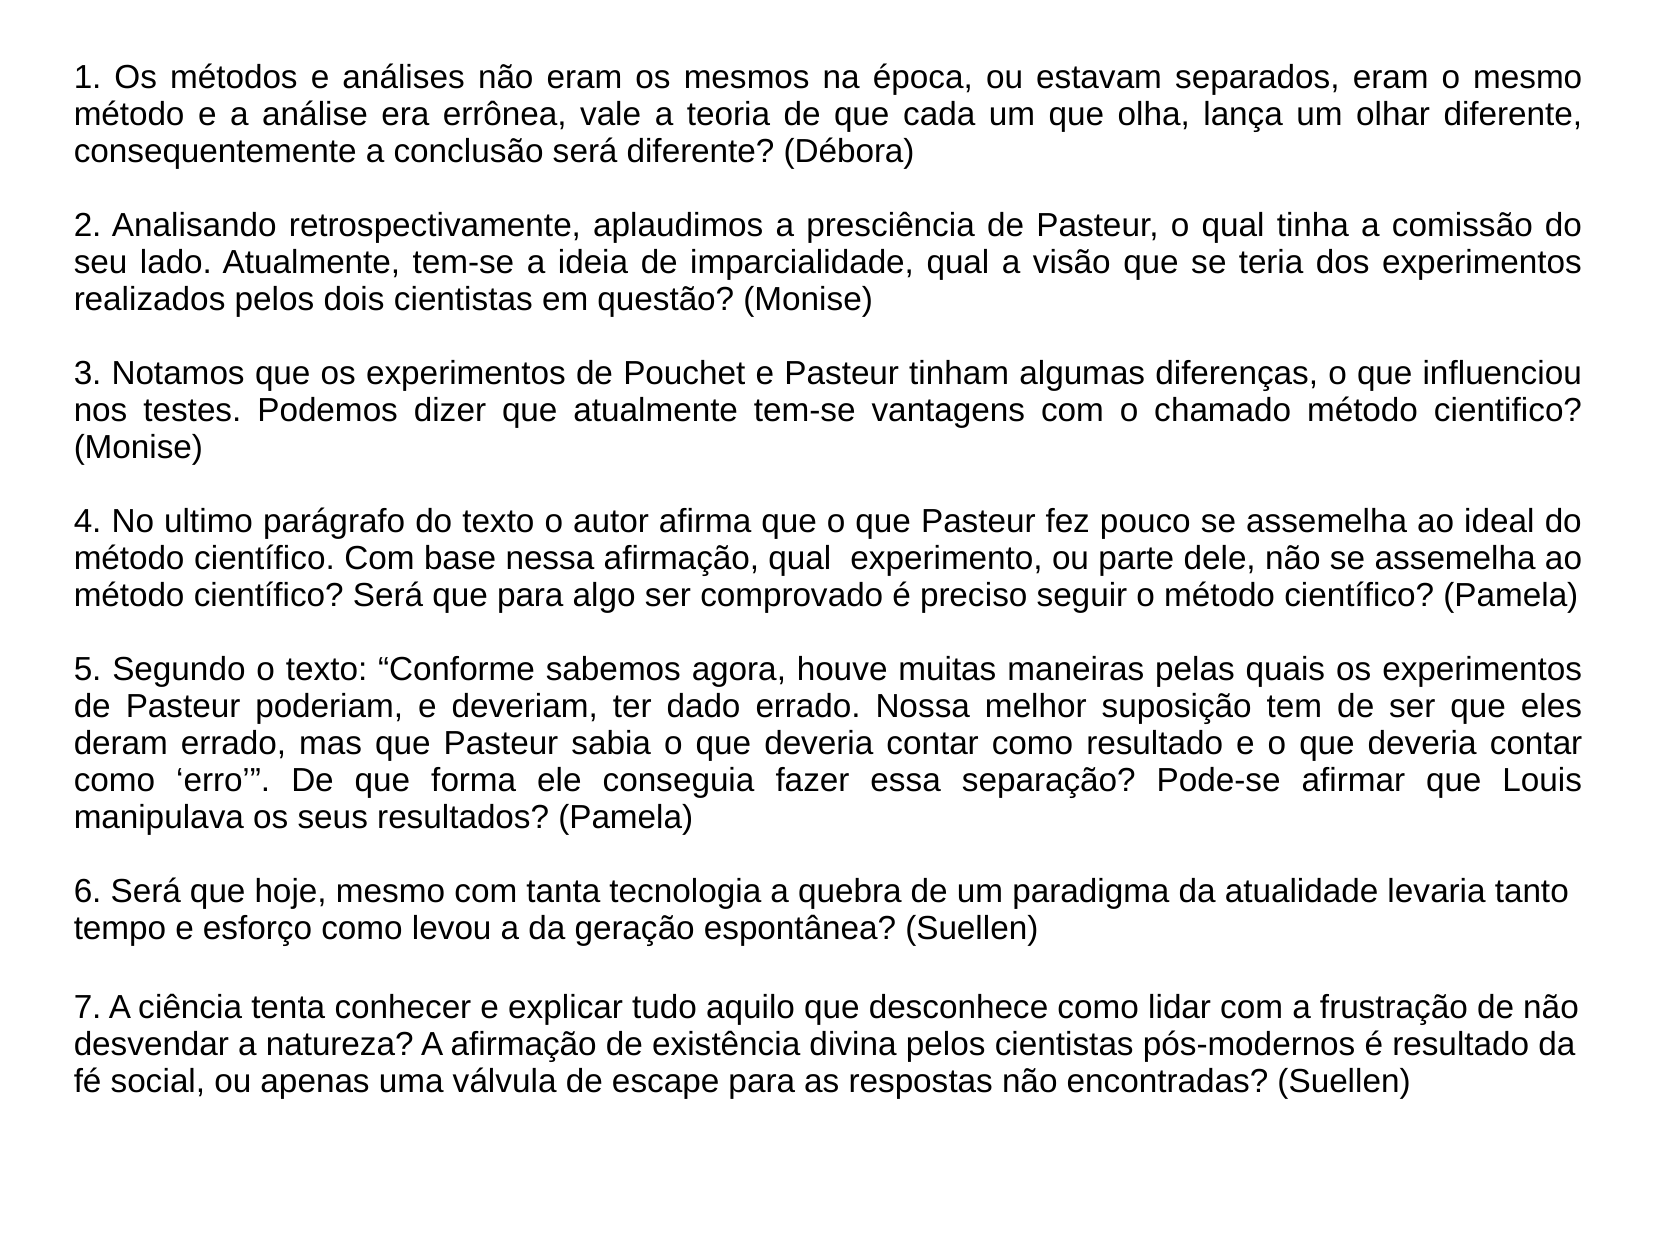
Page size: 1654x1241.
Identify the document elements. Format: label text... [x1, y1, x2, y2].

text_box 1. Os métodos e análises não eram os mesmos na época, ou estavam separados, eram o mesmo método e a análise era errônea, vale a teoria de que cada um que olha, lança um olhar diferente, consequentemente a conclusão será diferente? (Débora) 2. Analisando retrospectivamente, aplaudimos a presciência de Pasteur, o qual tinha a comissão do seu lado. Atualmente, tem-se a ideia de imparcialidade, qual a visão que se teria dos experimentos realizados pelos dois cientistas em questão? (Monise) 3. Notamos que os experimentos de Pouchet e Pasteur tinham algumas diferenças, o que influenciou nos testes. Podemos dizer que atualmente tem-se vantagens com o chamado método cientifico? (Monise) 4. No ultimo parágrafo do texto o autor afirma que o que Pasteur fez pouco se assemelha ao ideal do método científico. Com base nessa afirmação, qual experimento, ou parte dele, não se assemelha ao método científico? Será que para algo ser comprovado é preciso seguir o método científico? (Pamela) 5. Segundo o texto: “Conforme sabemos agora, houve muitas maneiras pelas quais os experimentos de Pasteur poderiam, e deveriam, ter dado errado. Nossa melhor suposição tem de ser que eles deram errado, mas que Pasteur sabia o que deveria contar como resultado e o que deveria contar como ‘erro’”. De que forma ele conseguia fazer essa separação? Pode-se afirmar que Louis manipulava os seus resultados? (Pamela) 6. Será que hoje, mesmo com tanta tecnologia a quebra de um paradigma da atualidade levaria tanto tempo e esforço como levou a da geração espontânea? (Suellen) 7. A ciência tenta conhecer e explicar tudo aquilo que desconhece como lidar com a frustração de não desvendar a natureza? A afirmação de existência divina pelos cientistas pós-modernos é resultado da fé social, ou apenas uma válvula de escape para as respostas não encontradas? (Suellen) [59, 50, 1600, 1187]
